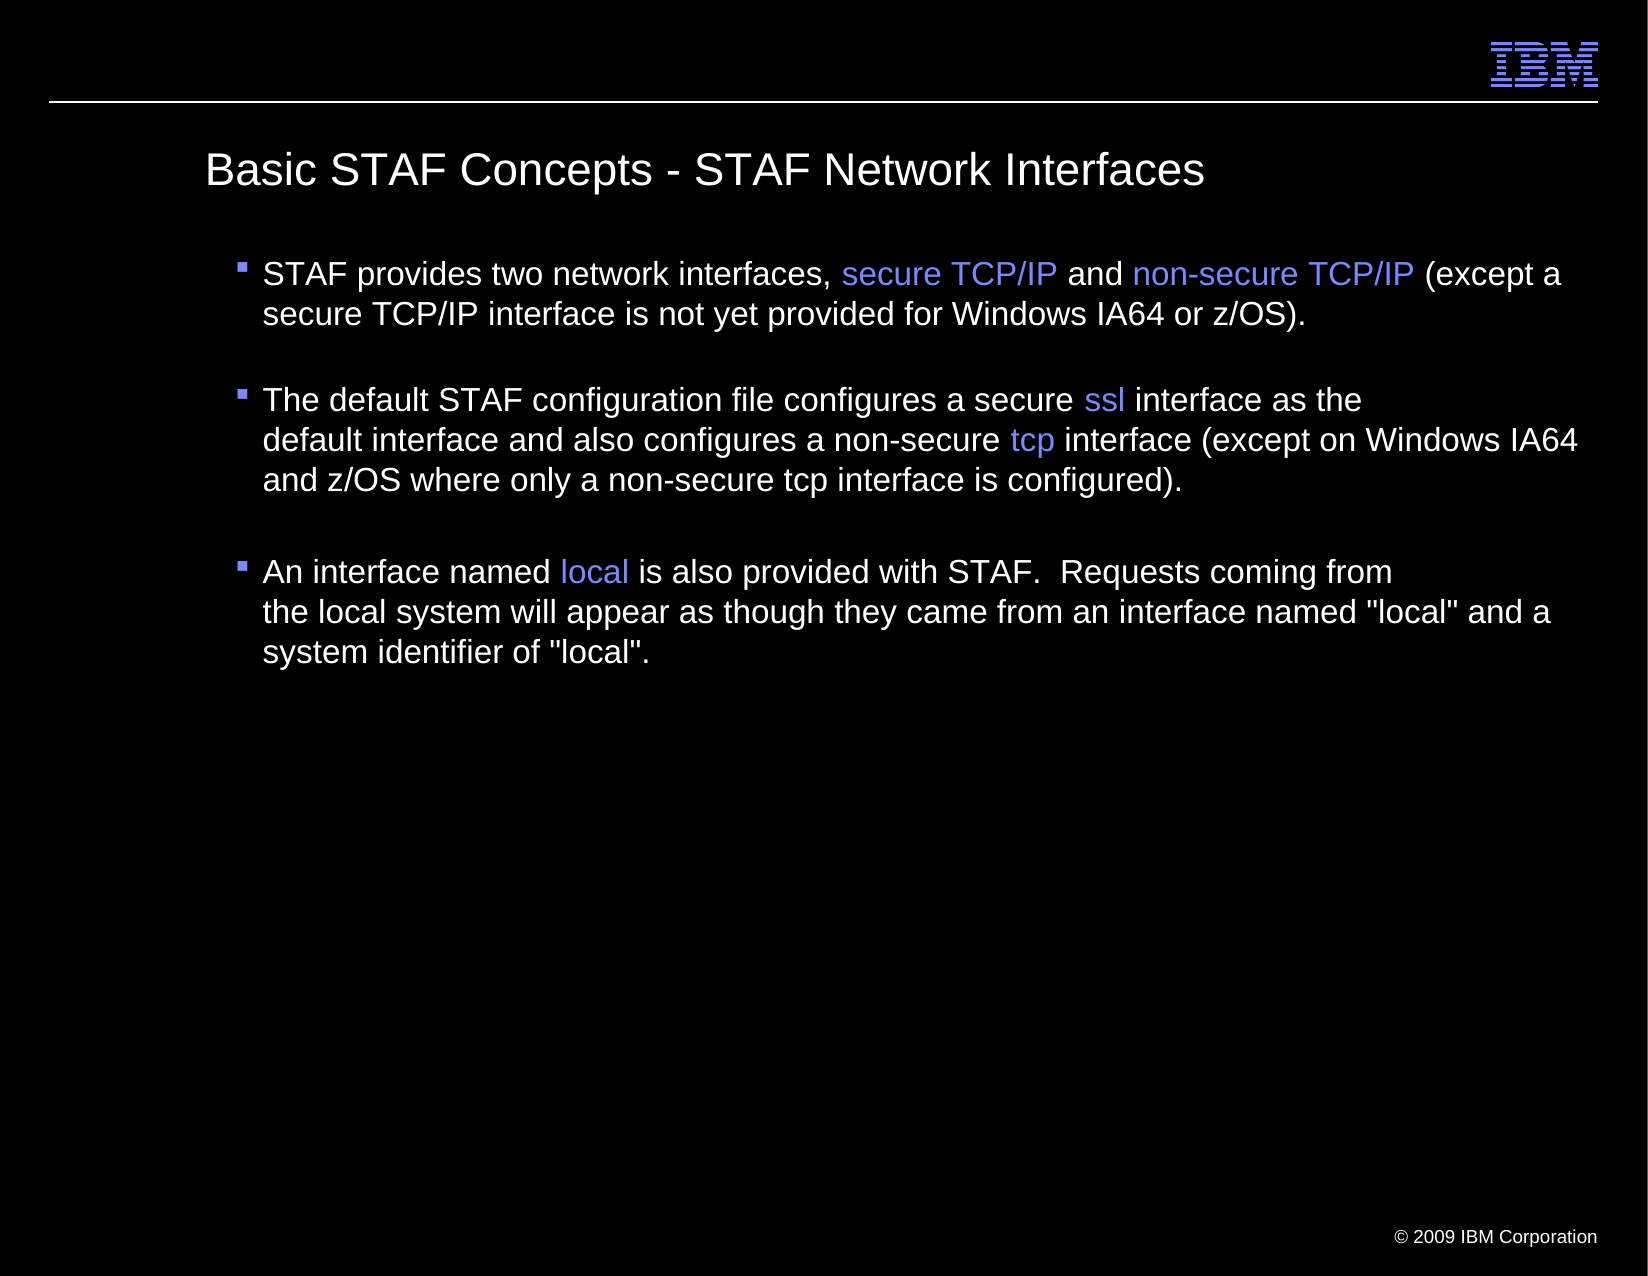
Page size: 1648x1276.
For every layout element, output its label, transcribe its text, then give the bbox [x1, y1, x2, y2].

picture [1491, 42, 1598, 87]
text_box STAF provides two network interfaces, secure TCP/IP and non-secure TCP/IP (except a secure TCP/IP interface is not yet provided for Windows IA64 or z/OS). The default STAF configuration file configures a secure ssl interface as the default interface and also configures a non-secure tcp interface (except on Windows IA64 and z/OS where only a non-secure tcp interface is configured). An interface named local is also provided with STAF. Requests coming from the local system will appear as though they came from an interface named "local" and a system identifier of "local". [235, 252, 1584, 717]
title Basic STAF Concepts - STAF Network Interfaces [188, 137, 1648, 231]
